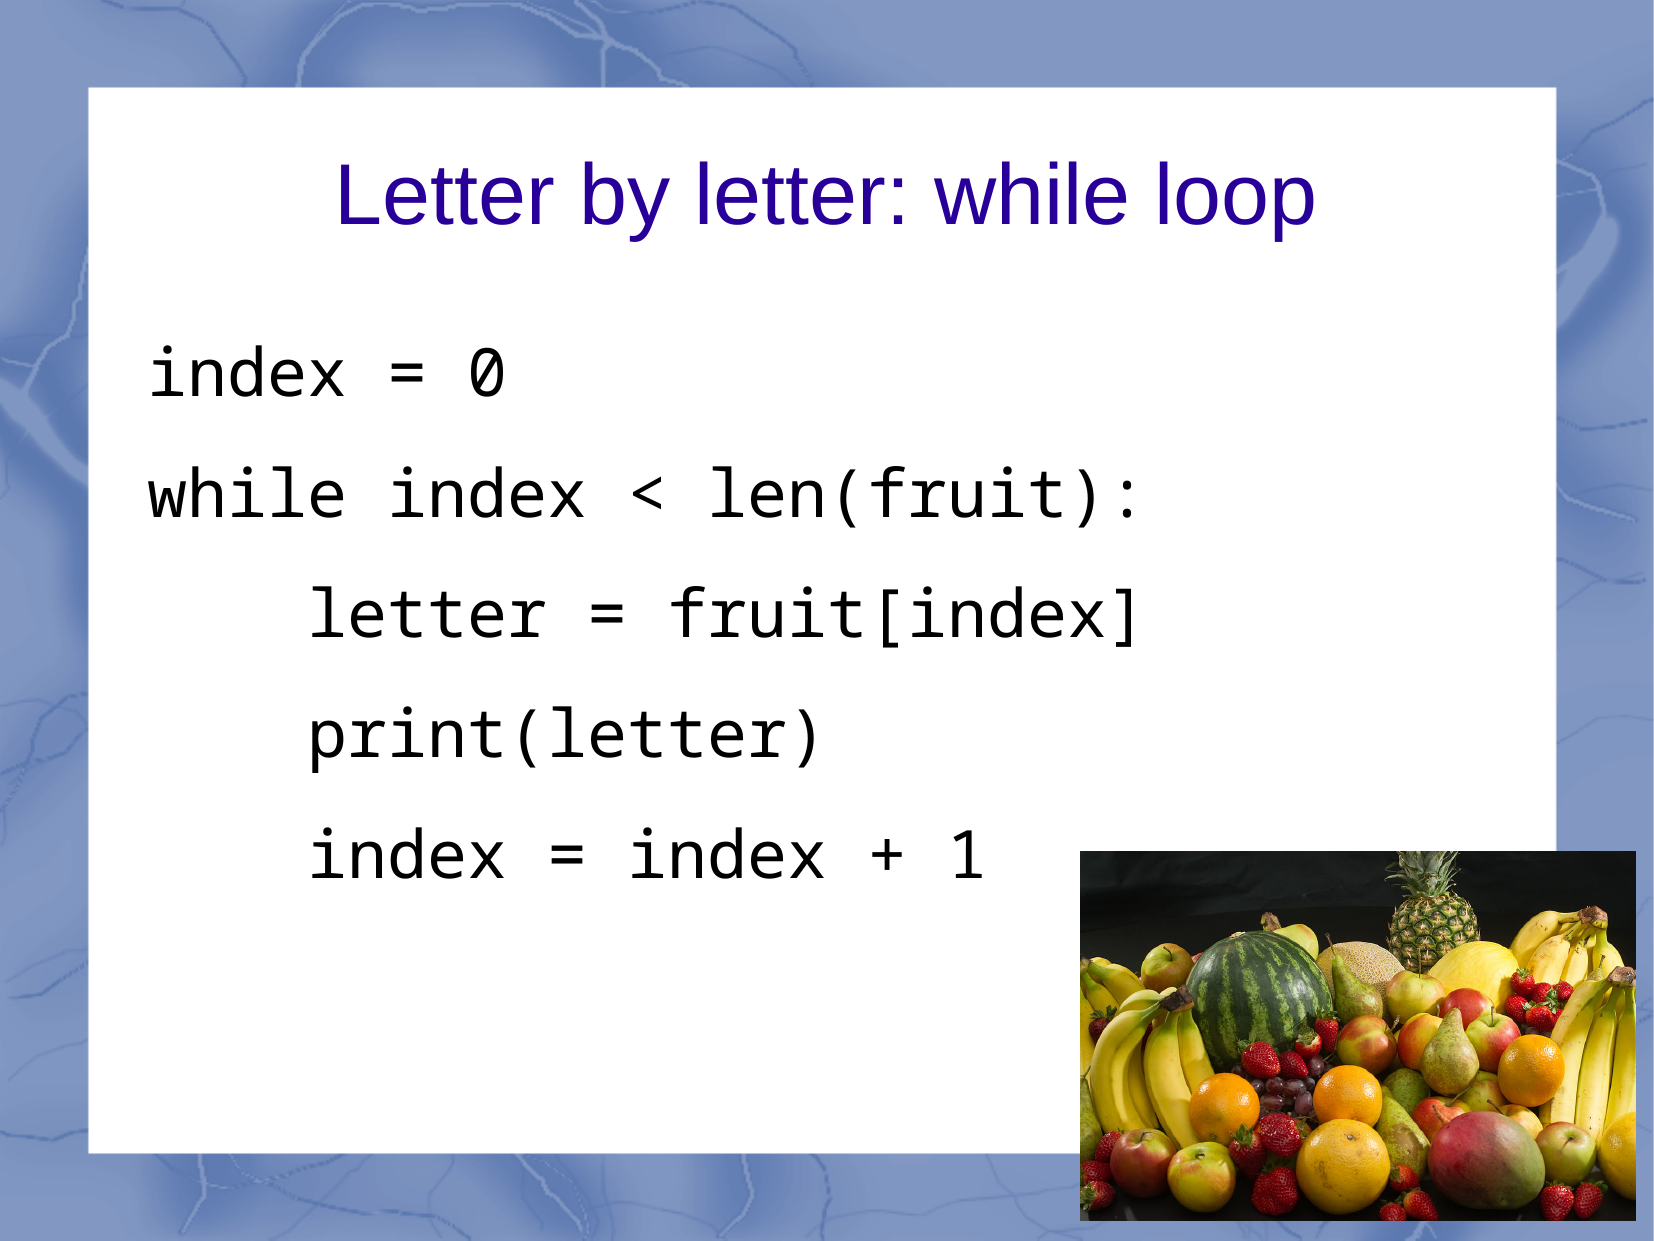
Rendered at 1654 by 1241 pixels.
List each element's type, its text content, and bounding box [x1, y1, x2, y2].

title Letter by letter: while loop [118, 90, 1536, 298]
picture [0, 0, 1654, 1241]
list index = 0 while index < len(fruit): letter = fruit[index] print(letter) index = index + 1 [147, 325, 1506, 1045]
